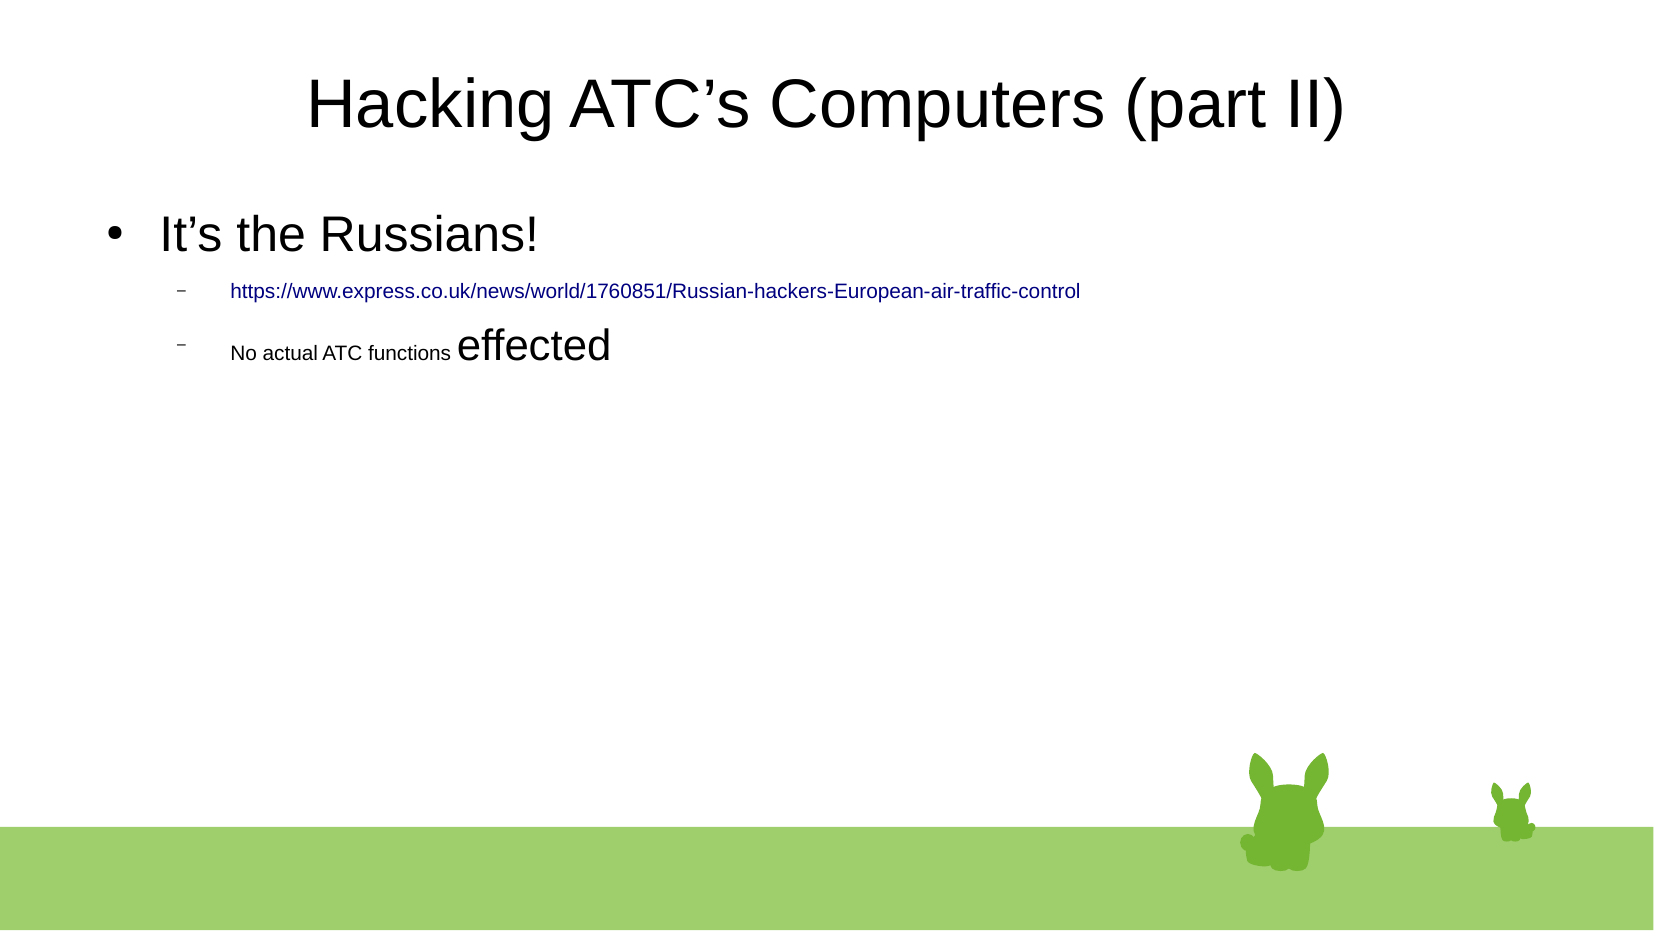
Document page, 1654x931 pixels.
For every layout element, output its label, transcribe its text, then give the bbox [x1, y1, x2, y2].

title Hacking ATC’s Computers (part II) [88, 29, 1565, 178]
list It’s the Russians! https://www.express.co.uk/news/world/1760851/Russian-hackers-European-air-traffic-control No actual ATC functions effected [88, 206, 1565, 739]
